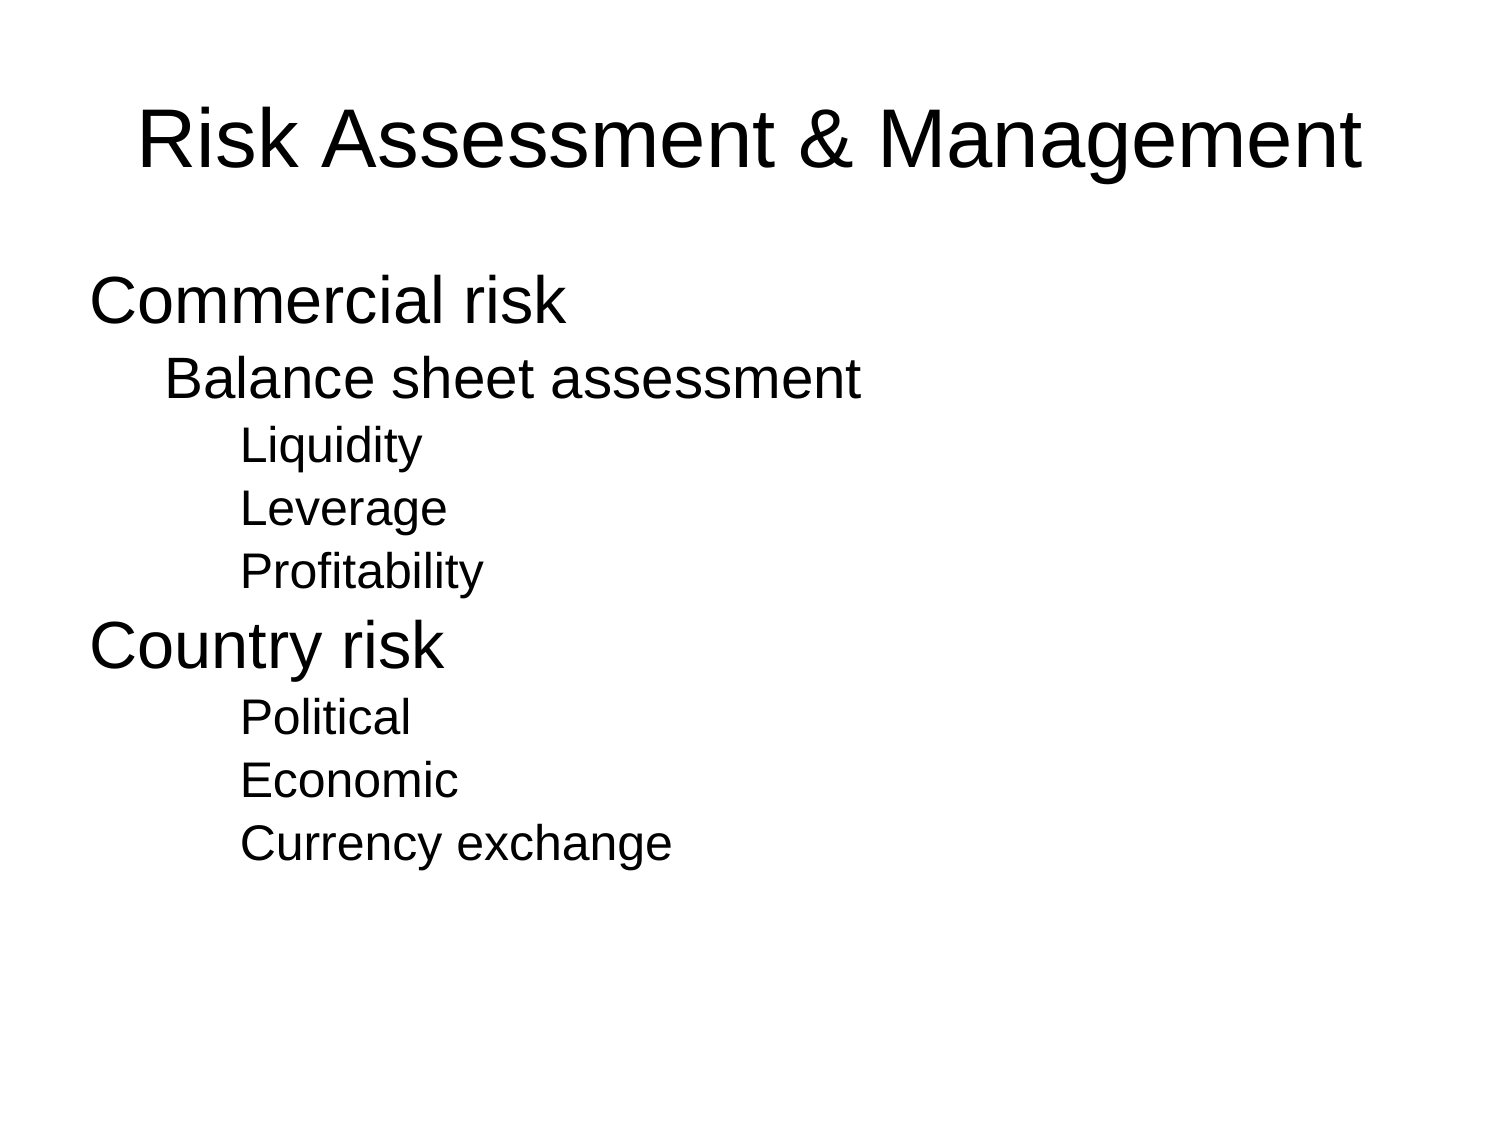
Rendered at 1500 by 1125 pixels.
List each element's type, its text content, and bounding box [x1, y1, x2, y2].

list Commercial risk Balance sheet assessment Liquidity Leverage Profitability Country risk Political Economic Currency exchange [75, 262, 1426, 1006]
title Risk Assessment & Management [75, 45, 1426, 233]
